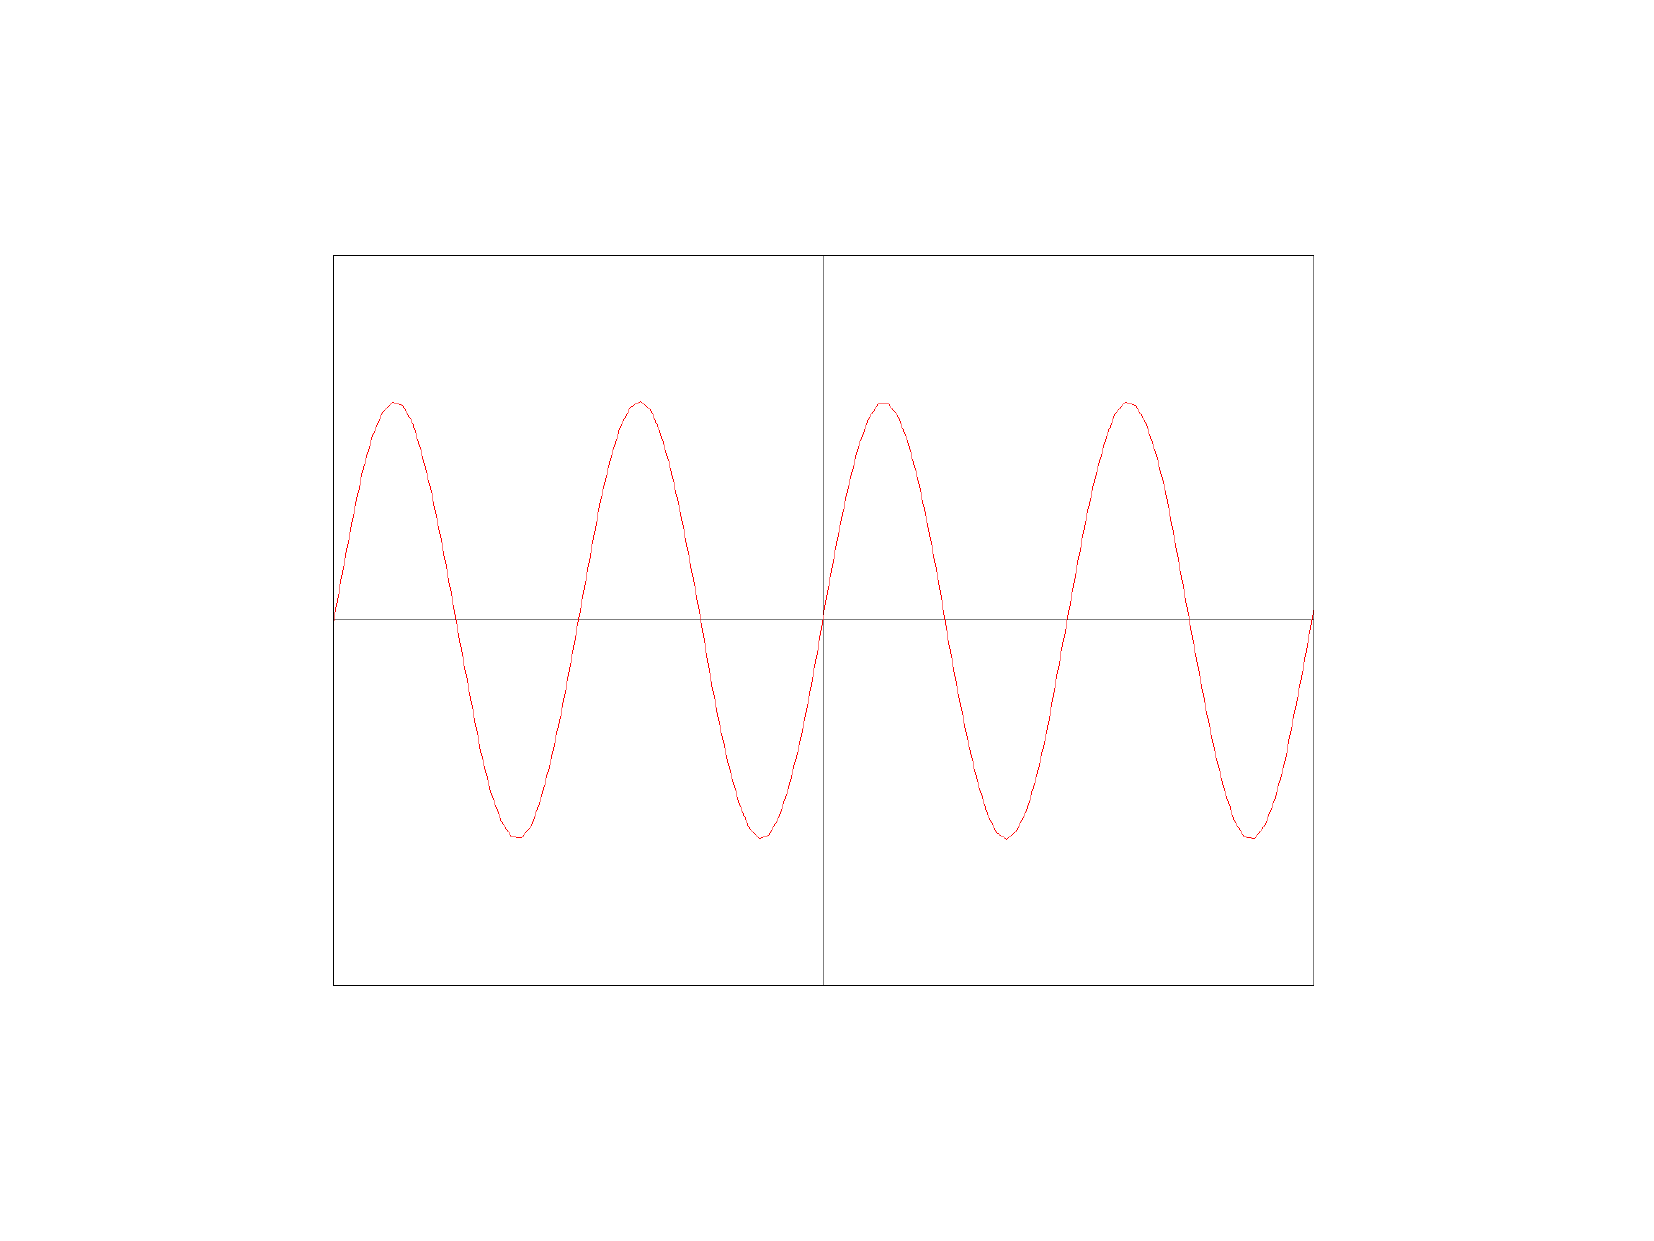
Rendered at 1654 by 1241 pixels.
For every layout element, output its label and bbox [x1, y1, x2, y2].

picture [324, 243, 1329, 997]
